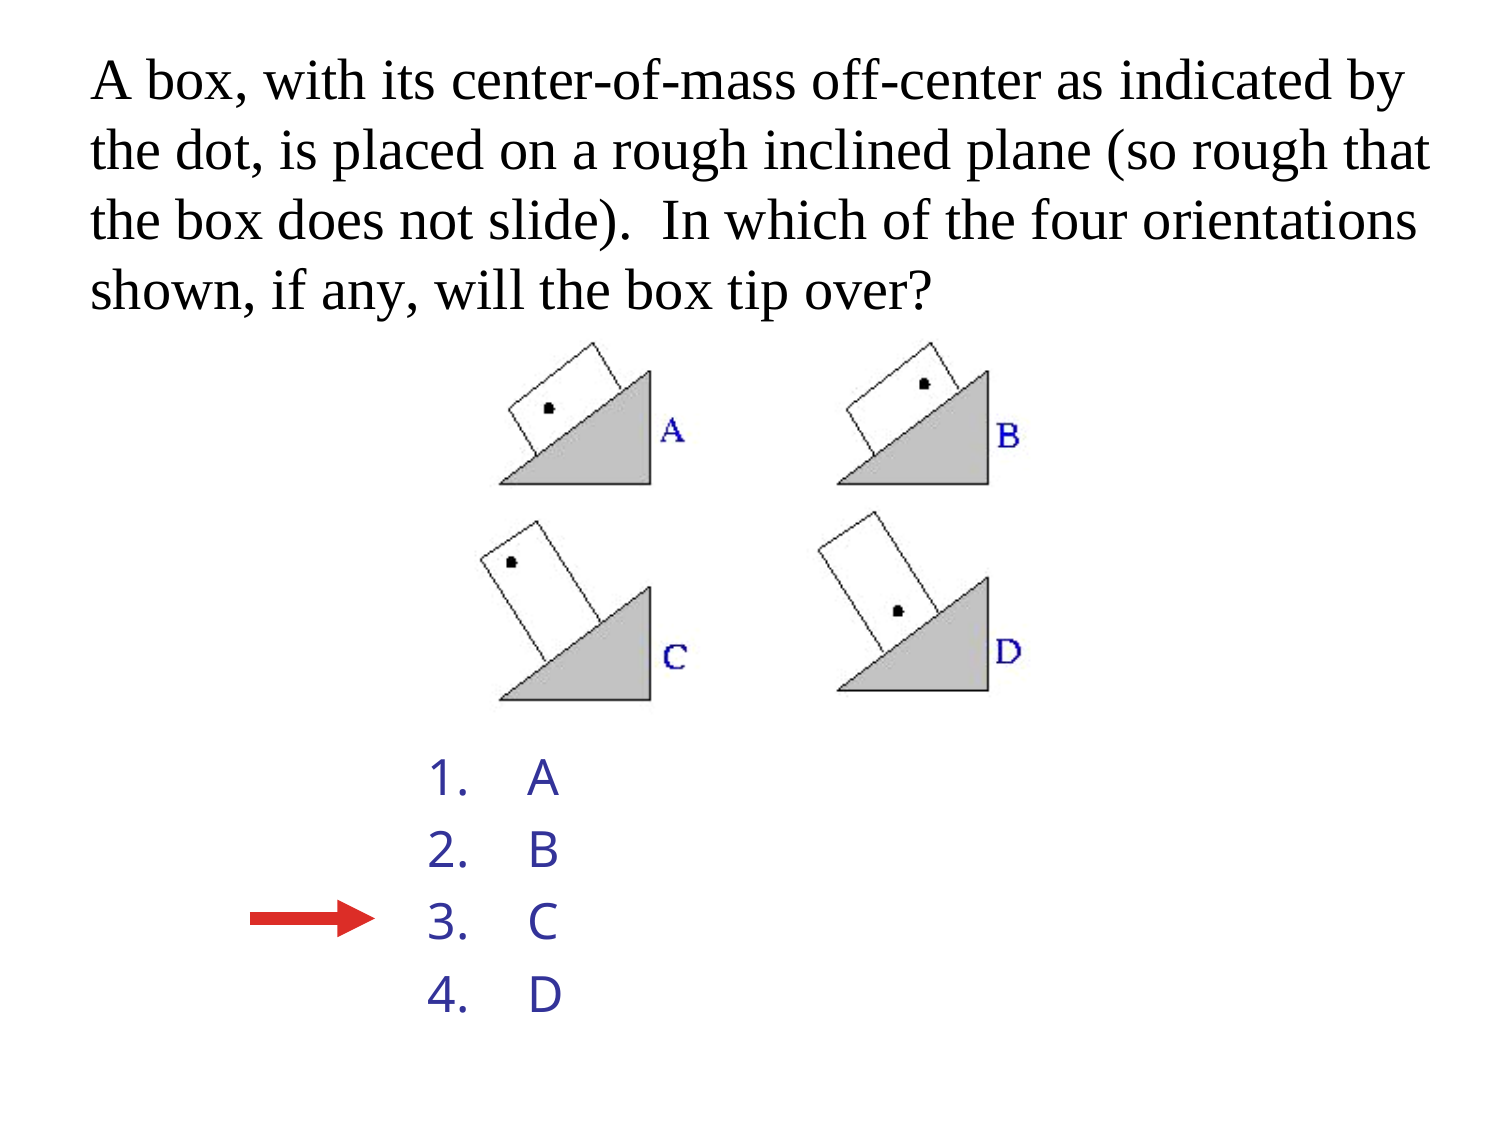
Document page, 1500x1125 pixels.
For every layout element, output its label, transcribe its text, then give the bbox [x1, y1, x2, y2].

list A B C D [412, 737, 1000, 1088]
title A box, with its center-of-mass off-center as indicated by the dot, is placed on a rough inclined plane (so rough that the box does not slide). In which of the four orientations shown, if any, will the box tip over? [74, 24, 1463, 338]
picture [460, 324, 1040, 722]
